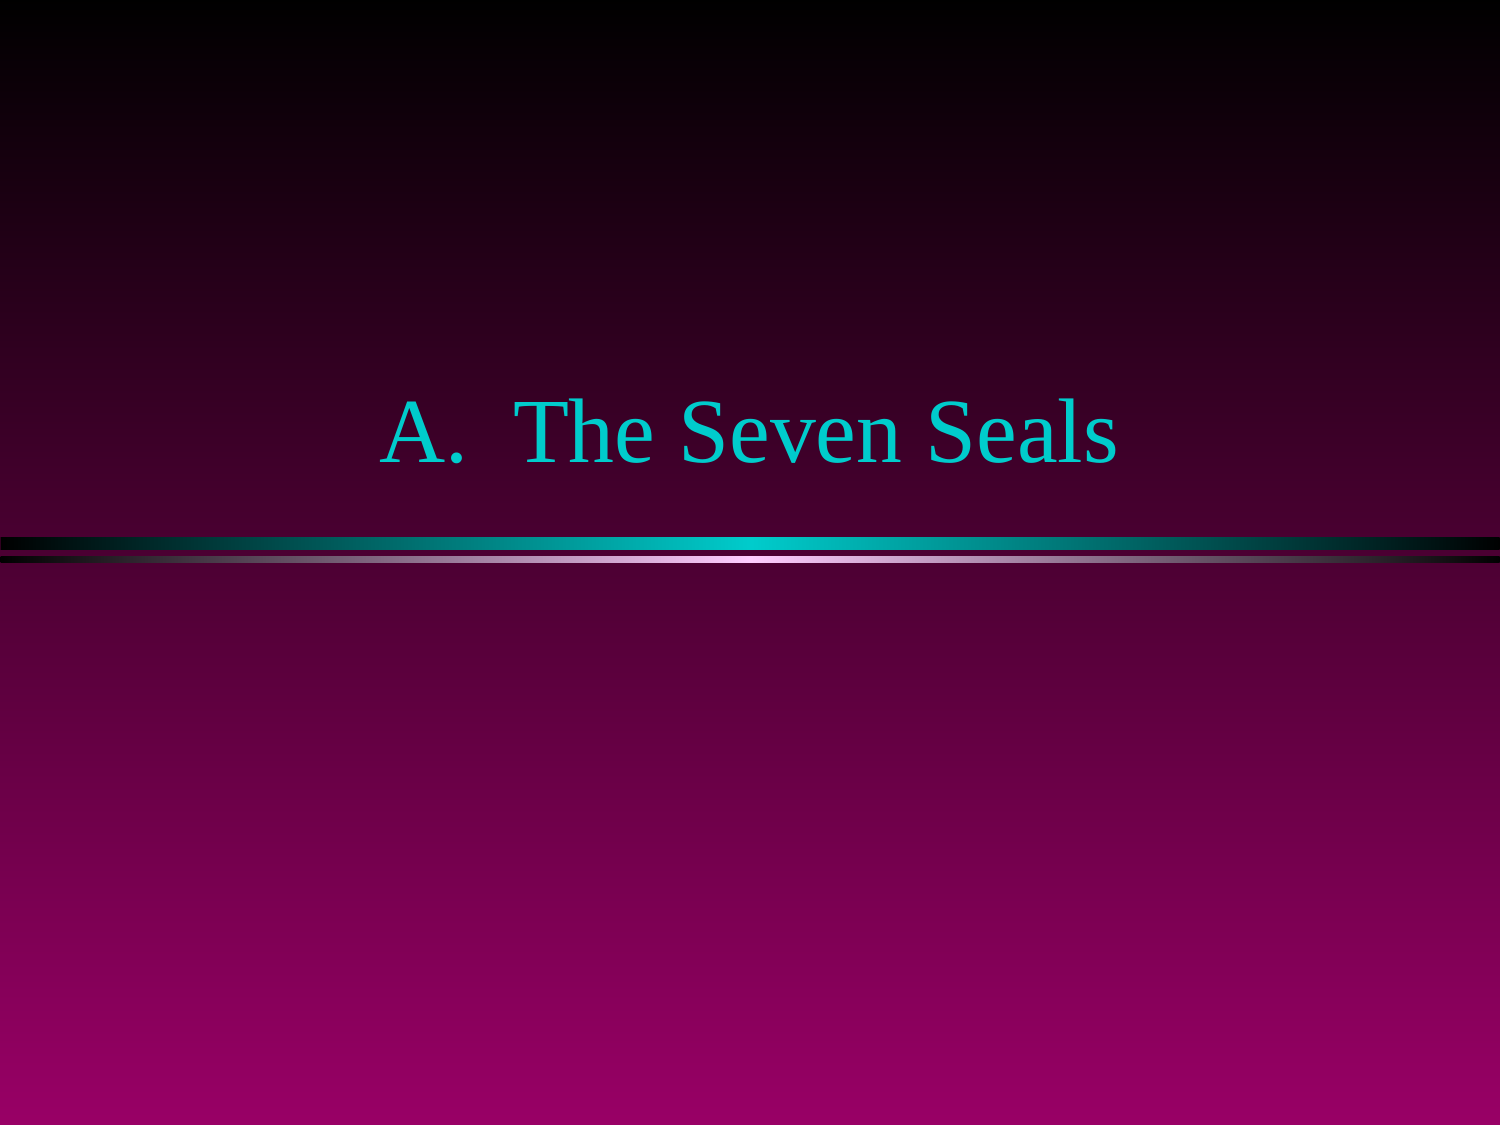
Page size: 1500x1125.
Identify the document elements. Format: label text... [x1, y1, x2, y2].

title A. The Seven Seals [112, 337, 1388, 526]
